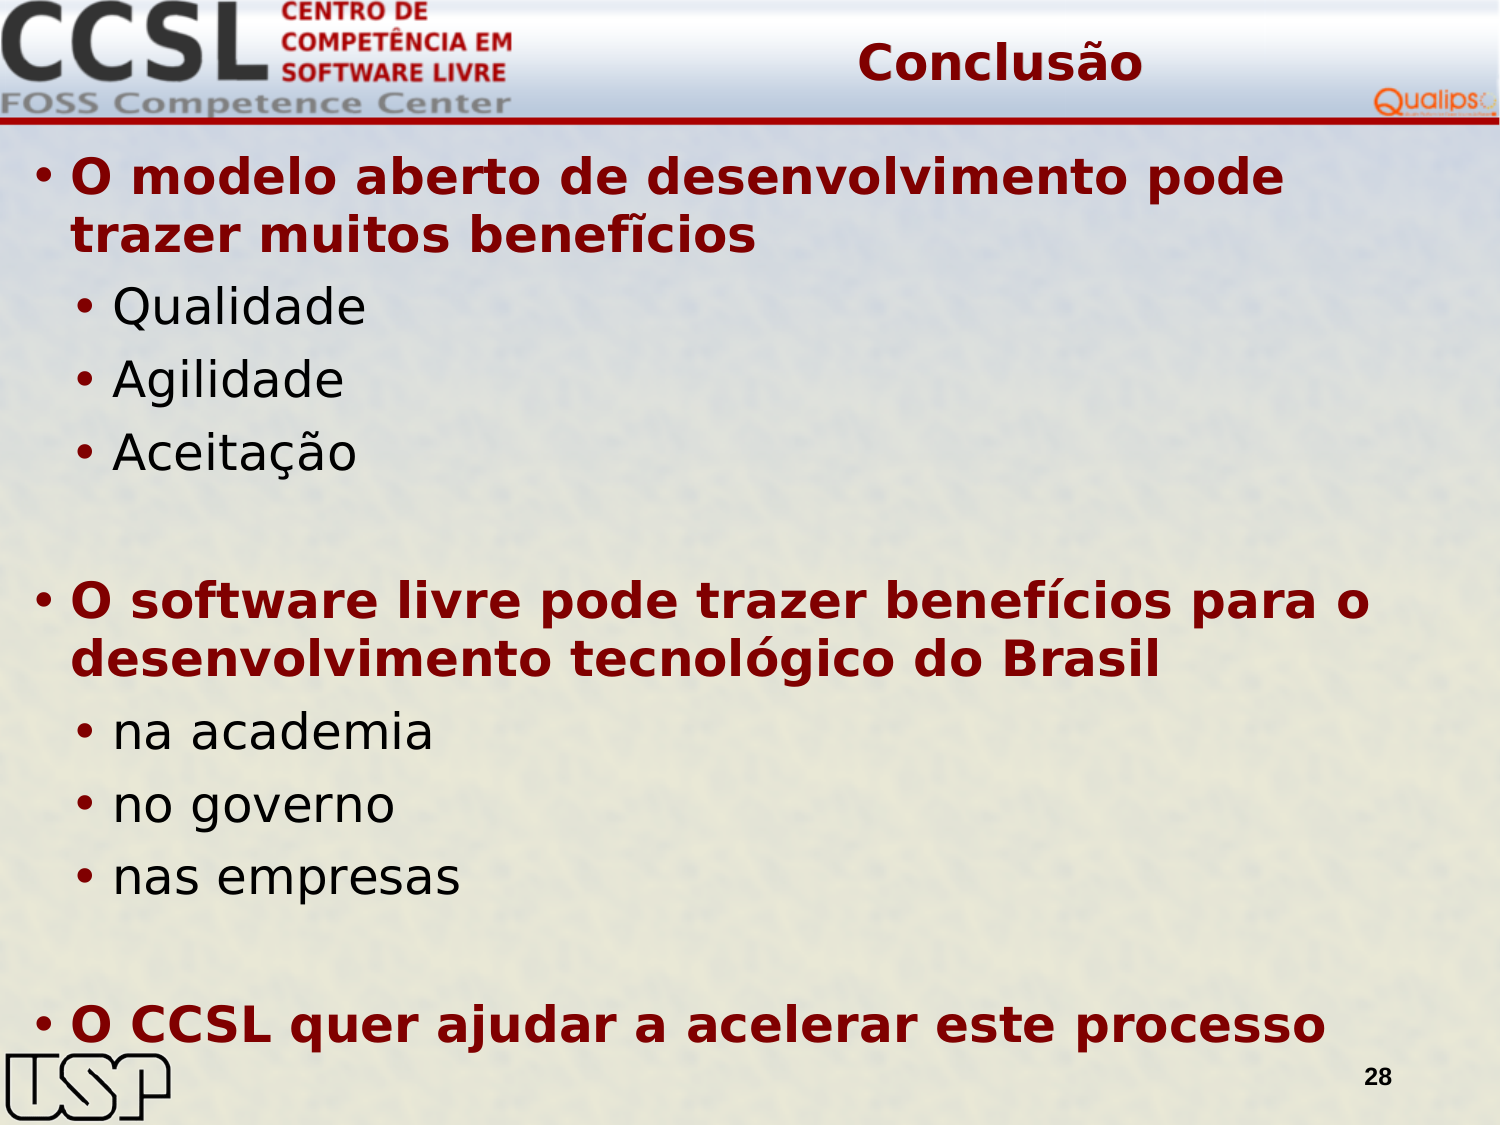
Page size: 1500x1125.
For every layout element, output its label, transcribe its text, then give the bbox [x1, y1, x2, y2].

list O modelo aberto de desenvolvimento pode trazer muitos benefĩcios Qualidade Agilidade Aceitação O software livre pode trazer benefícios para o desenvolvimento tecnológico do Brasil na academia no governo nas empresas O CCSL quer ajudar a acelerar este processo [29, 147, 1447, 1078]
title Conclusão [501, 7, 1500, 119]
picture [0, 0, 1500, 1125]
